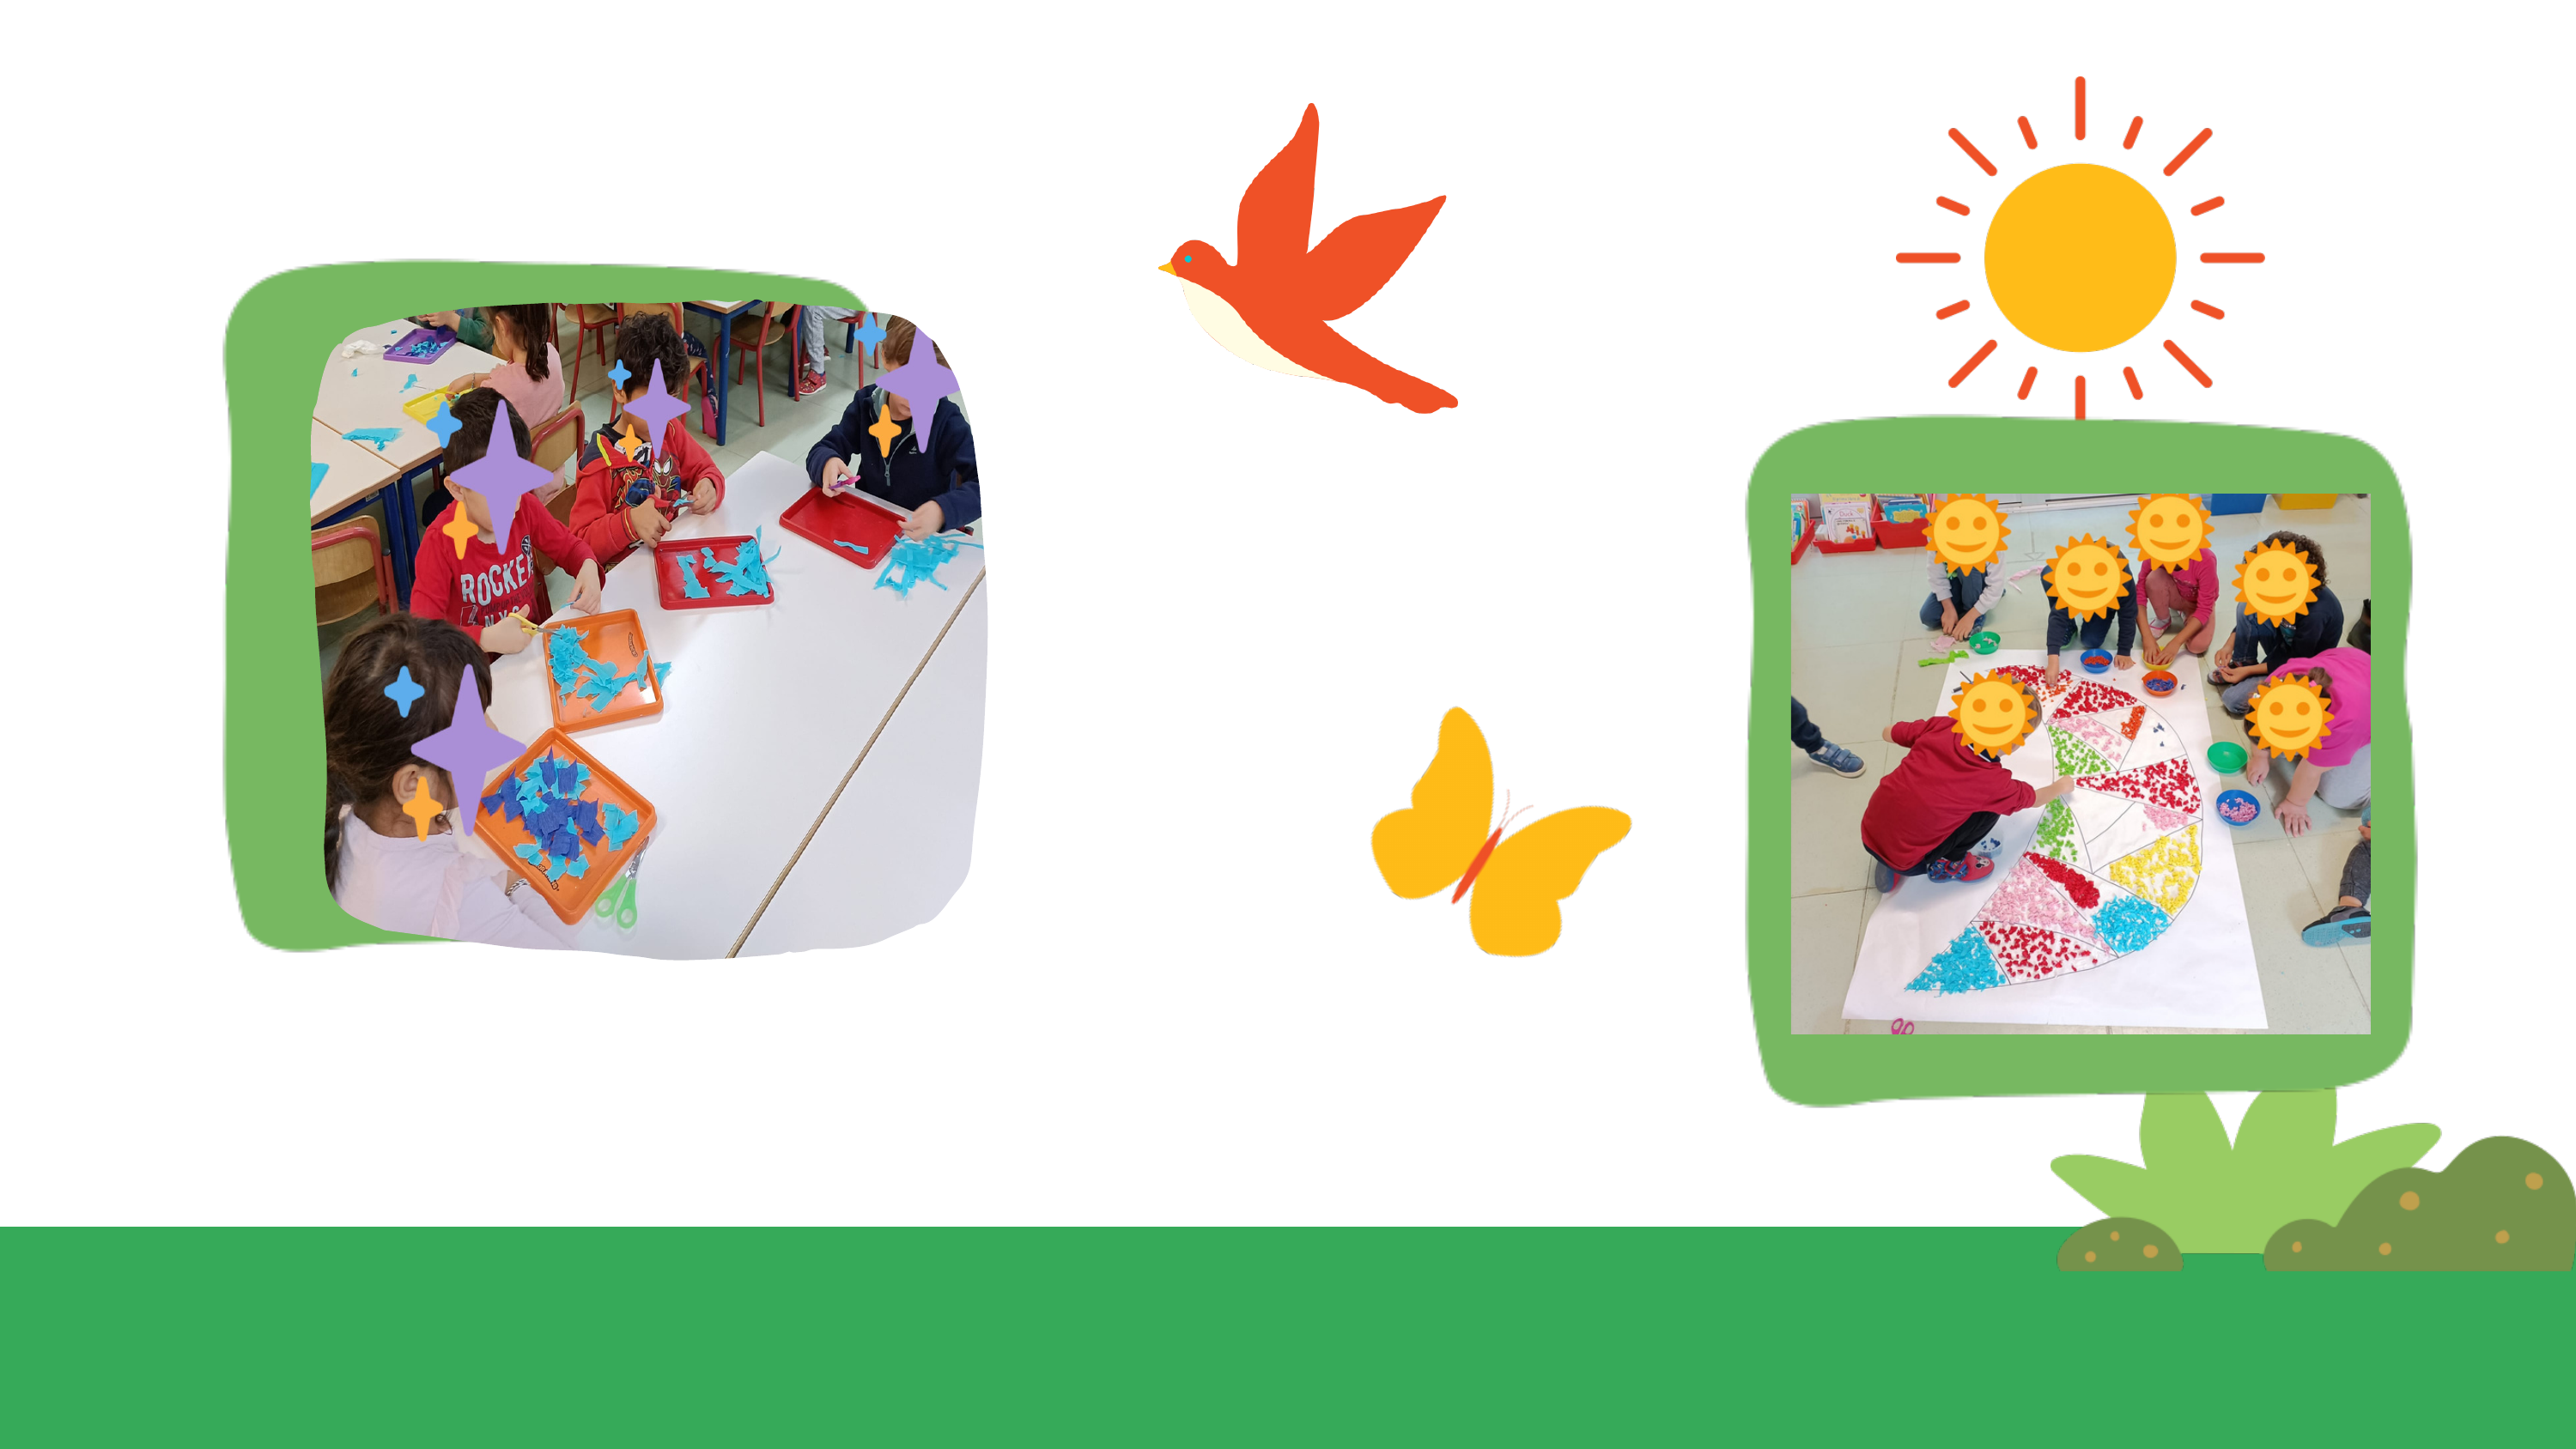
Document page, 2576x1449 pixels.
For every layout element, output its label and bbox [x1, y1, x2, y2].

text_box [0, 1227, 2576, 1449]
picture [701, 935, 898, 961]
picture [219, 258, 898, 961]
picture [1741, 76, 2576, 1271]
picture [1158, 103, 1458, 414]
picture [1308, 680, 1671, 1014]
text_box [310, 299, 988, 961]
